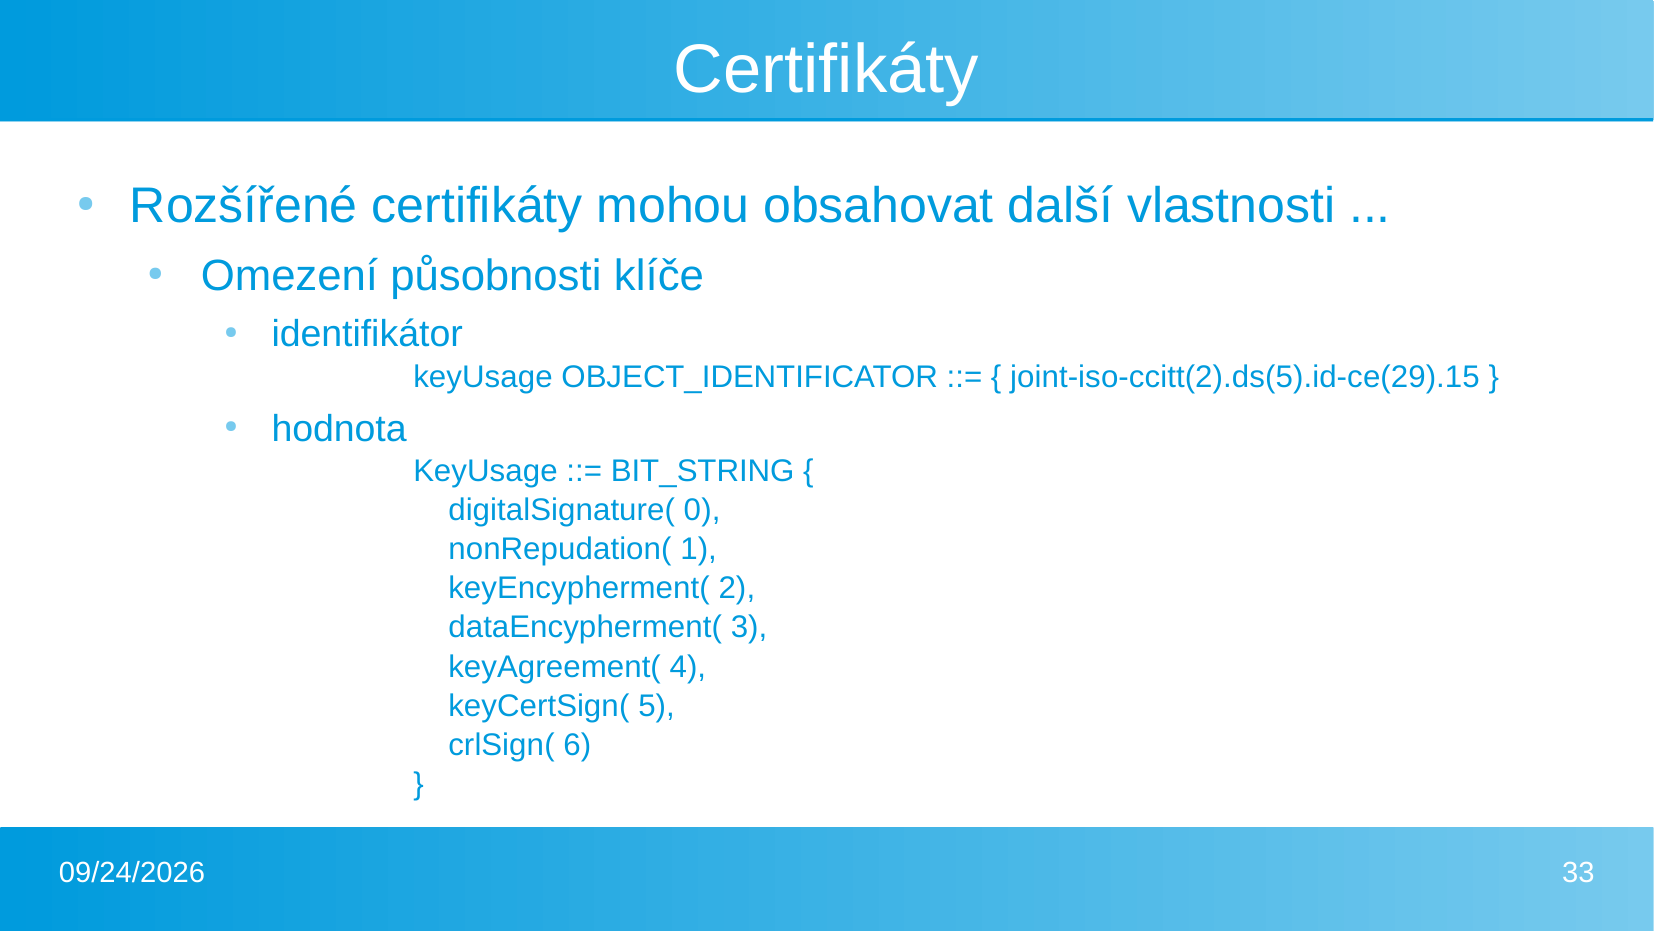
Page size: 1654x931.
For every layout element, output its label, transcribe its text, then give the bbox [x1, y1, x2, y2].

title Certifikáty [59, 29, 1595, 108]
list Rozšířené certifikáty mohou obsahovat další vlastnosti ... Omezení působnosti klíče identifikátor keyUsage OBJECT_IDENTIFICATOR ::= { joint-iso-ccitt(2).ds(5).id-ce(29).15 } hodnota KeyUsage ::= BIT_STRING { digitalSignature( 0), nonRepudation( 1), keyEncypherment( 2), dataEncypherment( 3), keyAgreement( 4), keyCertSign( 5), crlSign( 6) } [59, 177, 1595, 768]
